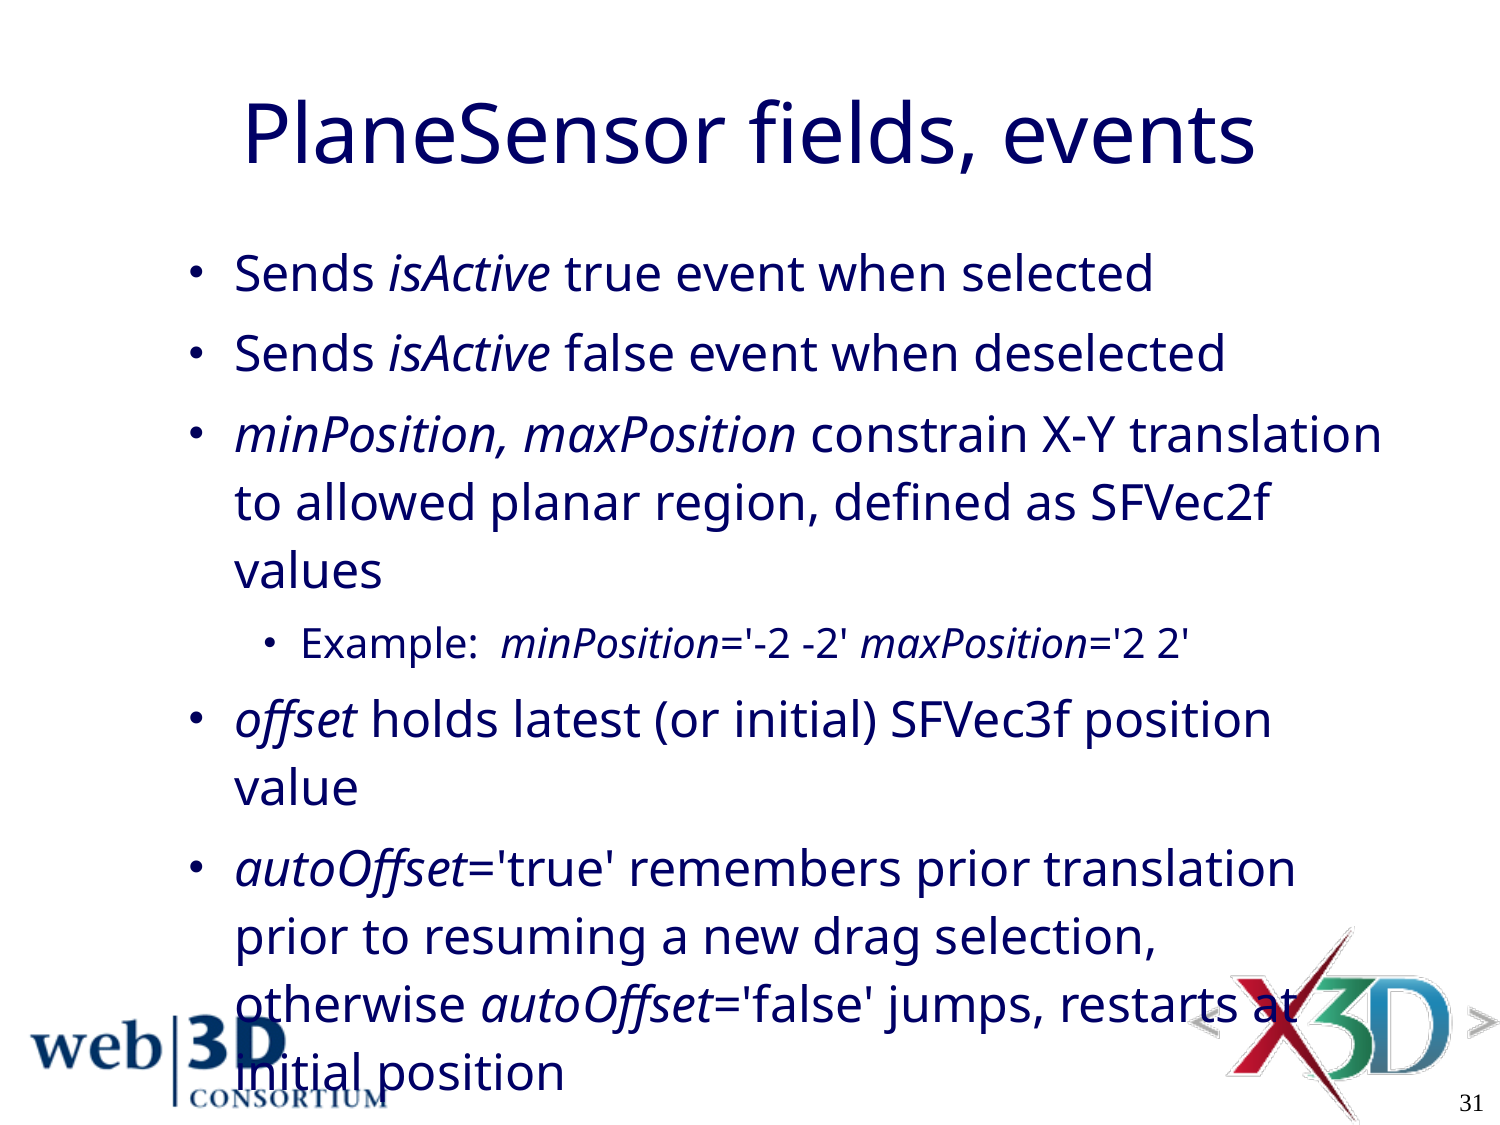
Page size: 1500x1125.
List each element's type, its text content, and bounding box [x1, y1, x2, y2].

list Sends isActive true event when selected Sends isActive false event when deselected minPosition, maxPosition constrain X-Y translation to allowed planar region, defined as SFVec2f values Example: minPosition='-2 -2' maxPosition='2 2' offset holds latest (or initial) SFVec3f position value autoOffset='true' remembers prior translation prior to resuming a new drag selection, otherwise autoOffset='false' jumps, restarts at initial position translation_changed and trackPoint_changed are the basic output events for sensor results [112, 237, 1388, 986]
picture [385, 998, 395, 1017]
picture [320, 998, 334, 1006]
picture [12, 998, 413, 1118]
picture [241, 998, 257, 1019]
picture [368, 998, 378, 1017]
title PlaneSensor fields, events [112, 44, 1388, 218]
picture [1187, 926, 1500, 1125]
